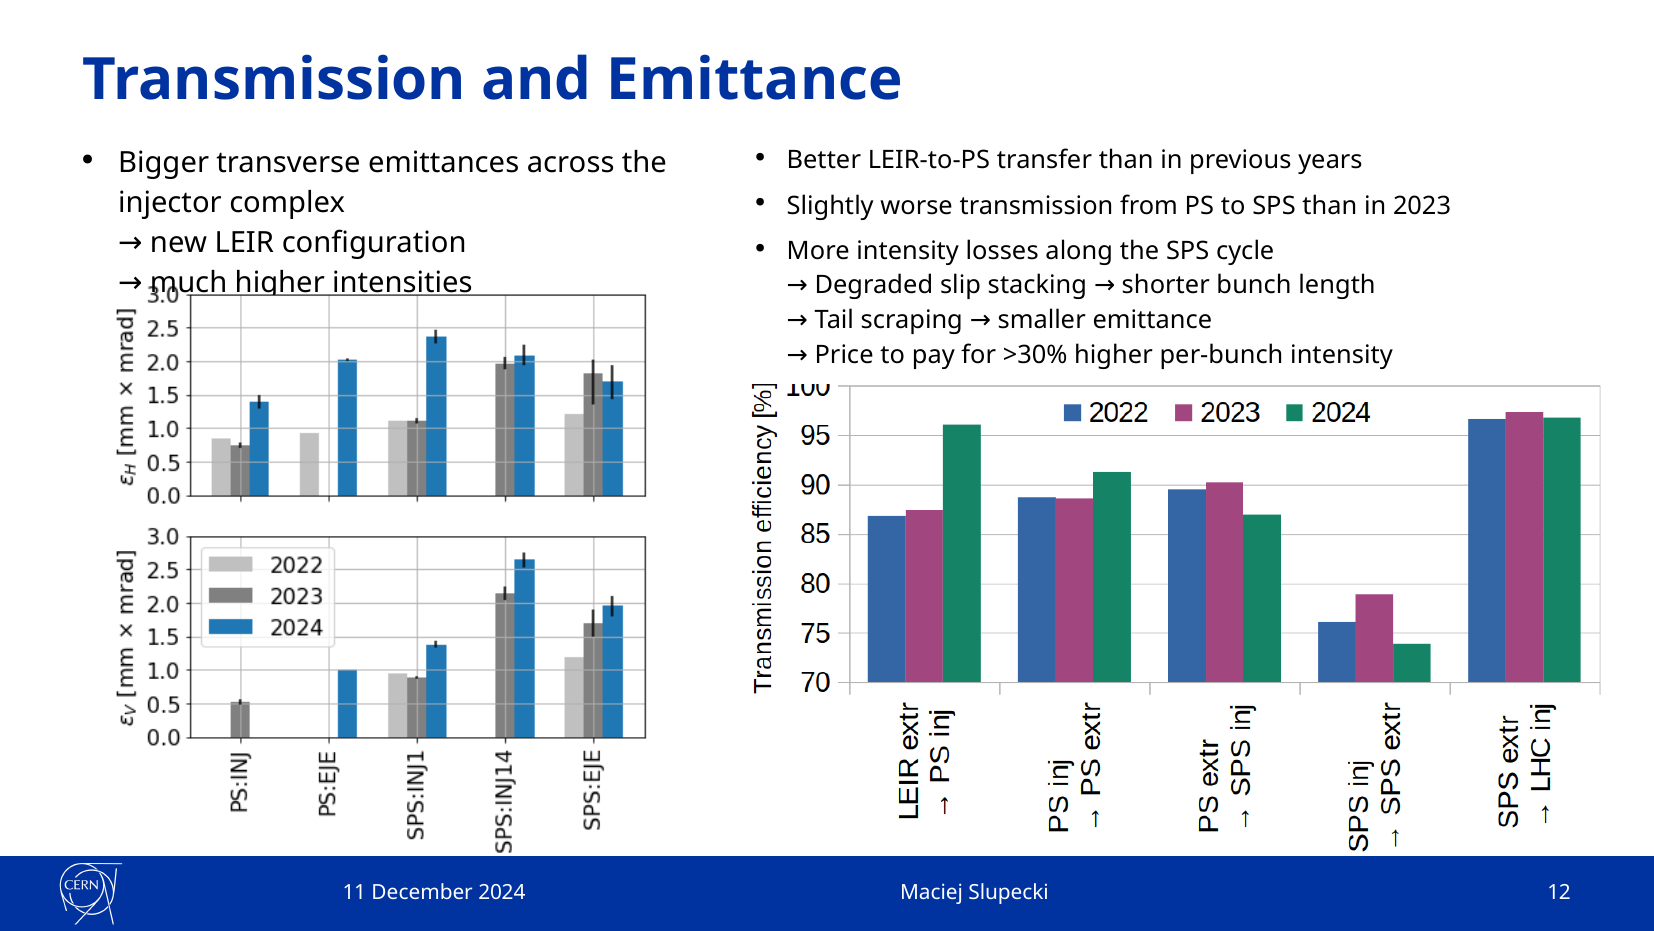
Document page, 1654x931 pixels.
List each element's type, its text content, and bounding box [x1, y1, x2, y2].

list Better LEIR-to-PS transfer than in previous years Slightly worse transmission from PS to SPS than in 2023 More intensity losses along the SPS cycle → Degraded slip stacking → shorter bunch length → Tail scraping → smaller emittance → Price to pay for >30% higher per-bunch intensity [755, 141, 1625, 373]
picture [750, 372, 1601, 853]
list Bigger transverse emittances across the injector complex → new LEIR configuration → much higher intensities [82, 141, 697, 331]
picture [56, 277, 653, 928]
title Transmission and Emittance [82, 37, 1571, 193]
